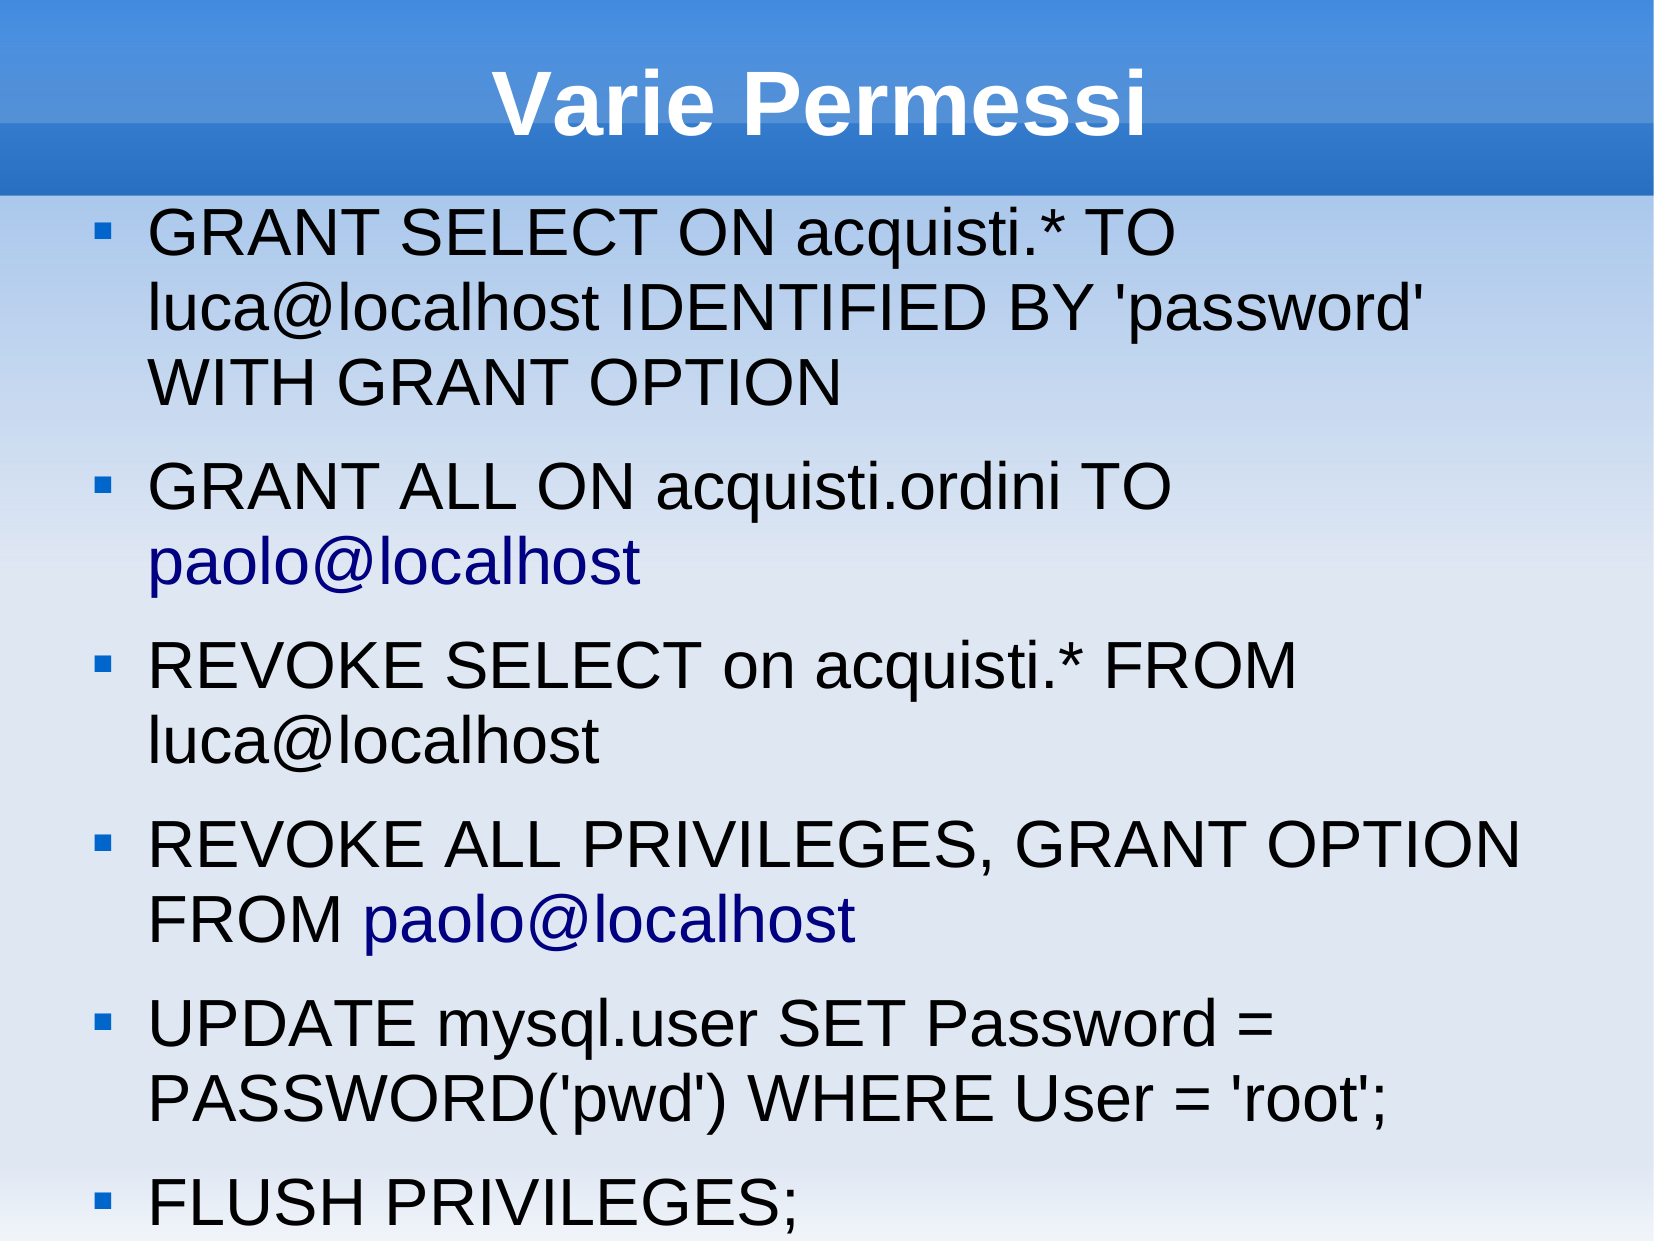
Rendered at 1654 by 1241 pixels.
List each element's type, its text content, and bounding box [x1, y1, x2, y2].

title Varie Permessi [76, 7, 1565, 195]
list GRANT SELECT ON acquisti.* TO luca@localhost IDENTIFIED BY 'password' WITH GRANT OPTION GRANT ALL ON acquisti.ordini TO paolo@localhost REVOKE SELECT on acquisti.* FROM luca@localhost REVOKE ALL PRIVILEGES, GRANT OPTION FROM paolo@localhost UPDATE mysql.user SET Password = PASSWORD('pwd') WHERE User = 'root'; FLUSH PRIVILEGES; [76, 195, 1565, 1241]
picture [0, 0, 1654, 1241]
